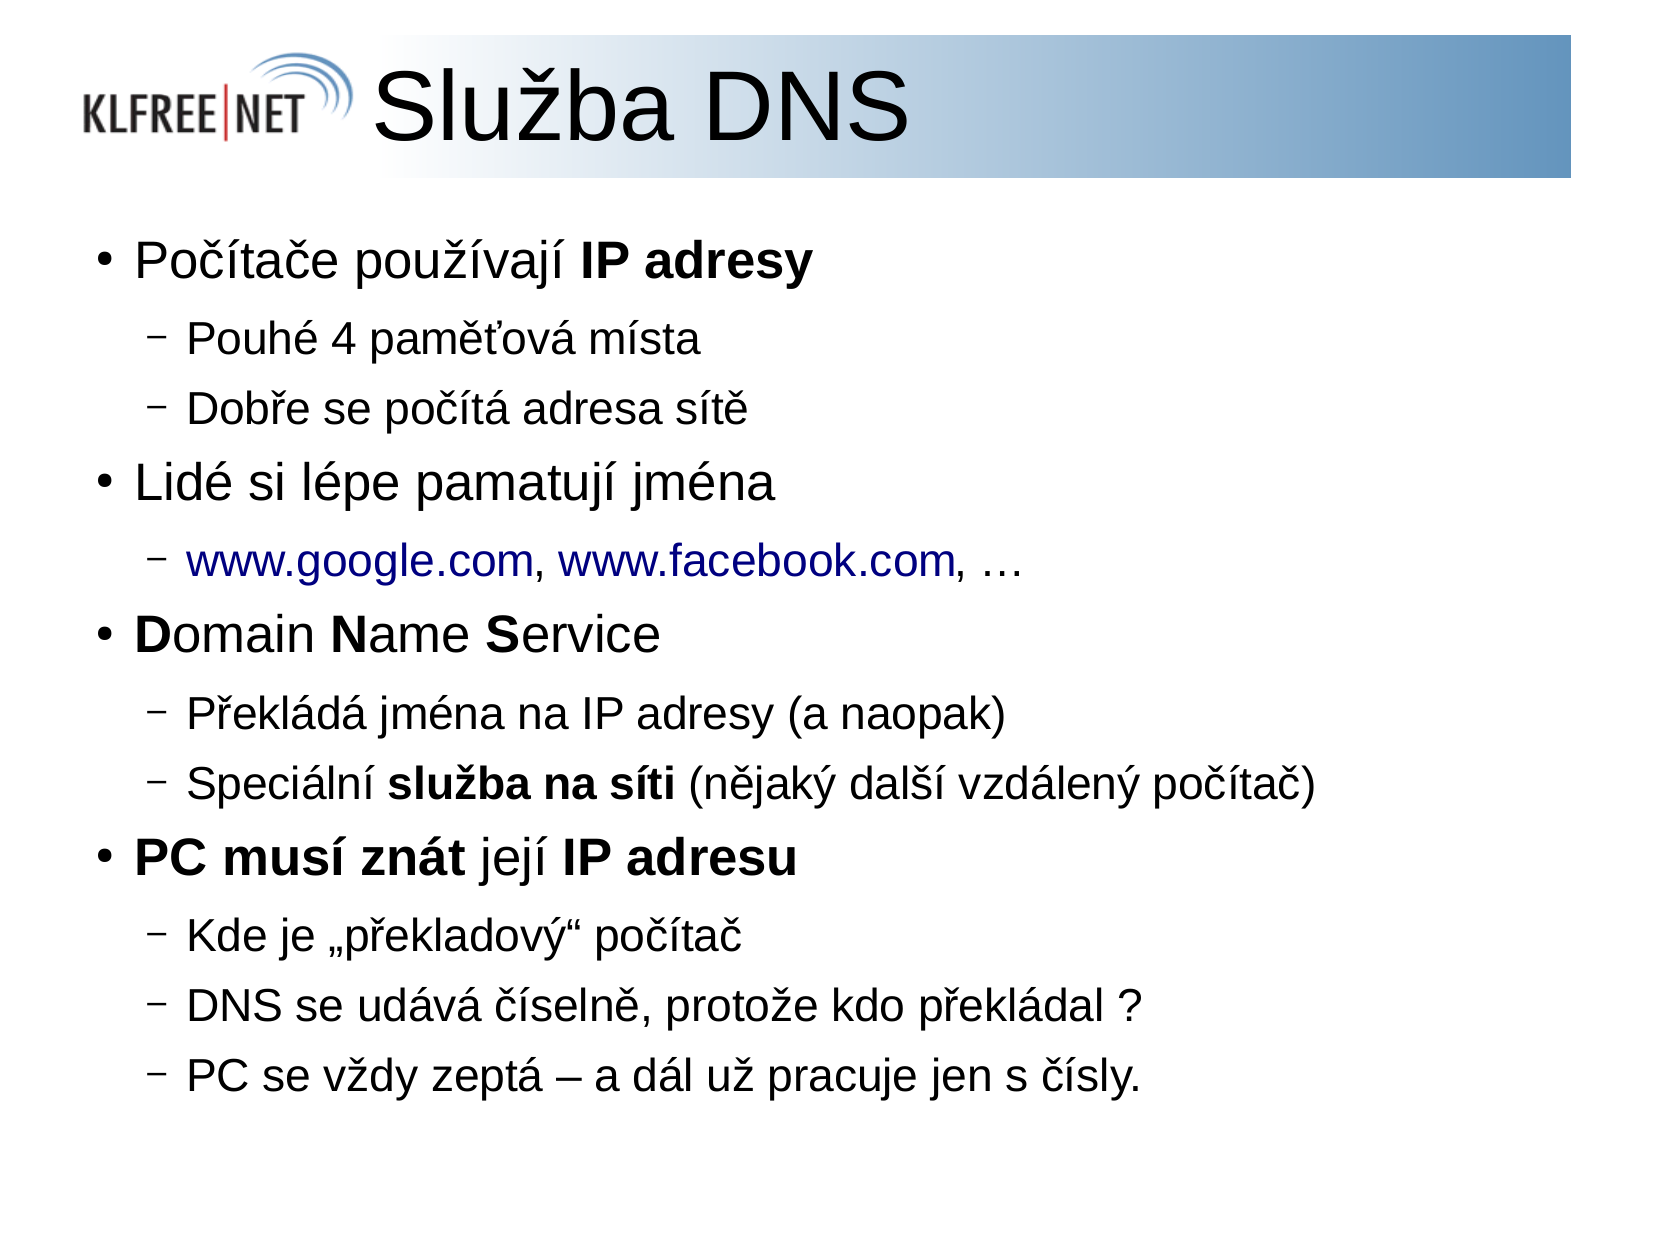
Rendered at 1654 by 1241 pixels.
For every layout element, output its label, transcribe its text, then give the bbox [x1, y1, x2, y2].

picture [59, 11, 372, 201]
list Počítače používají IP adresy Pouhé 4 paměťová místa Dobře se počítá adresa sítě Lidé si lépe pamatují jména www.google.com, www.facebook.com, … Domain Name Service Překládá jména na IP adresy (a naopak) Speciální služba na síti (nějaký další vzdálený počítač) PC musí znát její IP adresu Kde je „překladový“ počítač DNS se udává číselně, protože kdo překládal ? PC se vždy zeptá – a dál už pracuje jen s čísly. [82, 230, 1571, 1104]
title Služba DNS [371, 47, 1560, 166]
